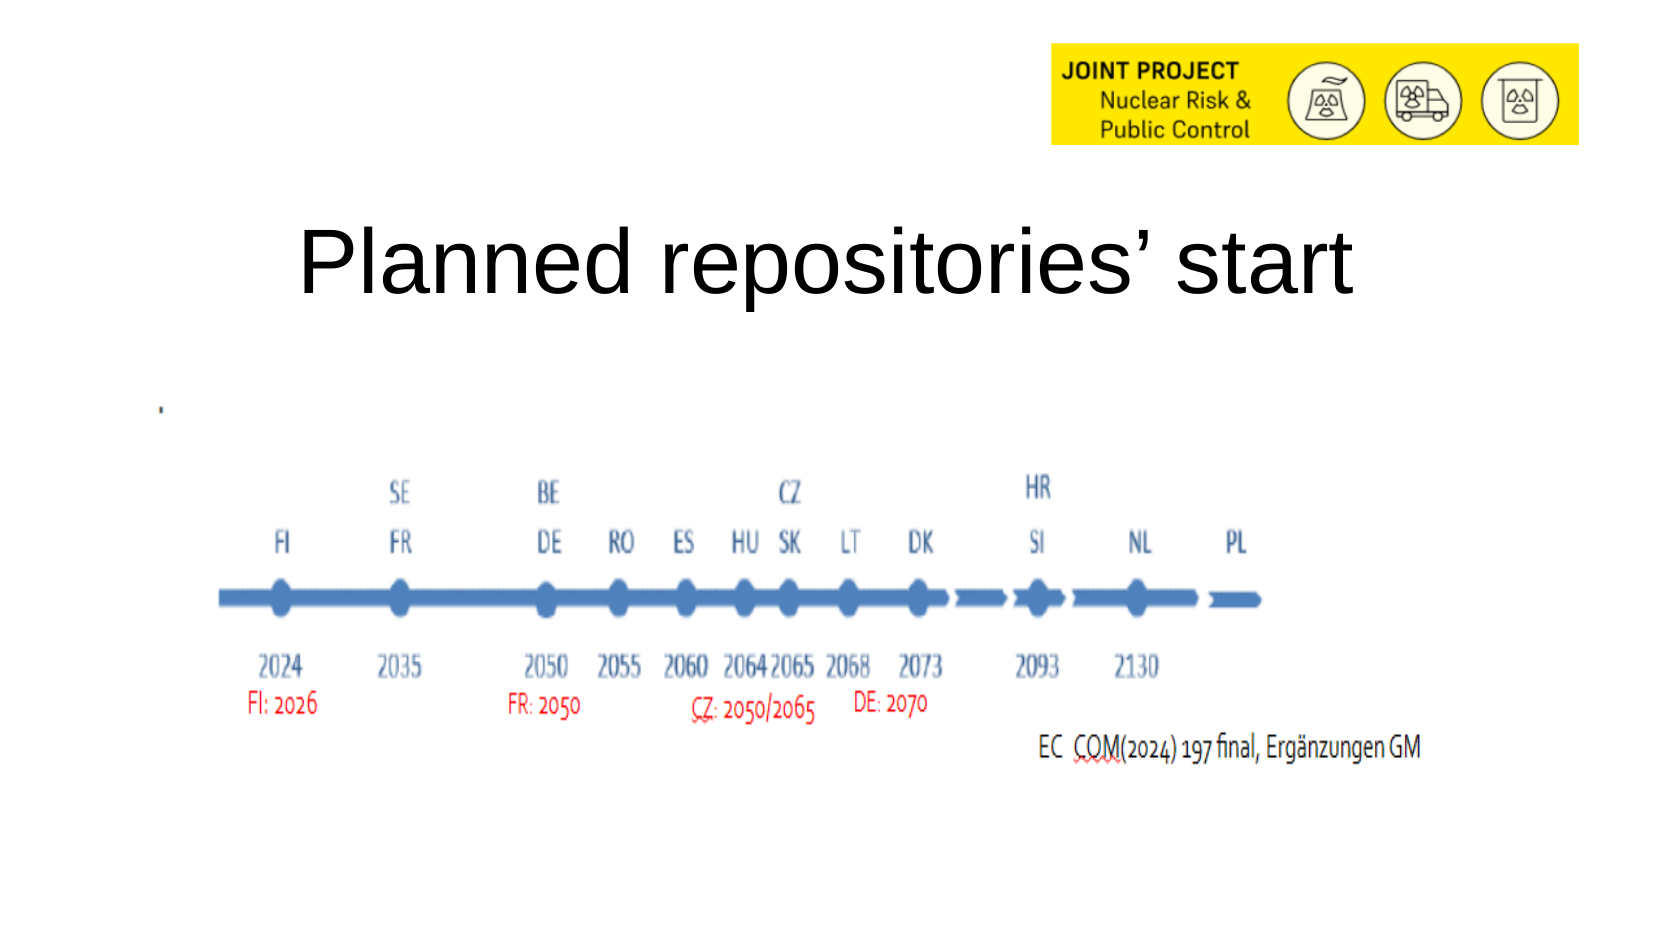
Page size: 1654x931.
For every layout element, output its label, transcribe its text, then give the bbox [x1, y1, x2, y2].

picture [156, 397, 1439, 804]
picture [1043, 37, 1580, 145]
title Planned repositories’ start [82, 5, 1571, 417]
